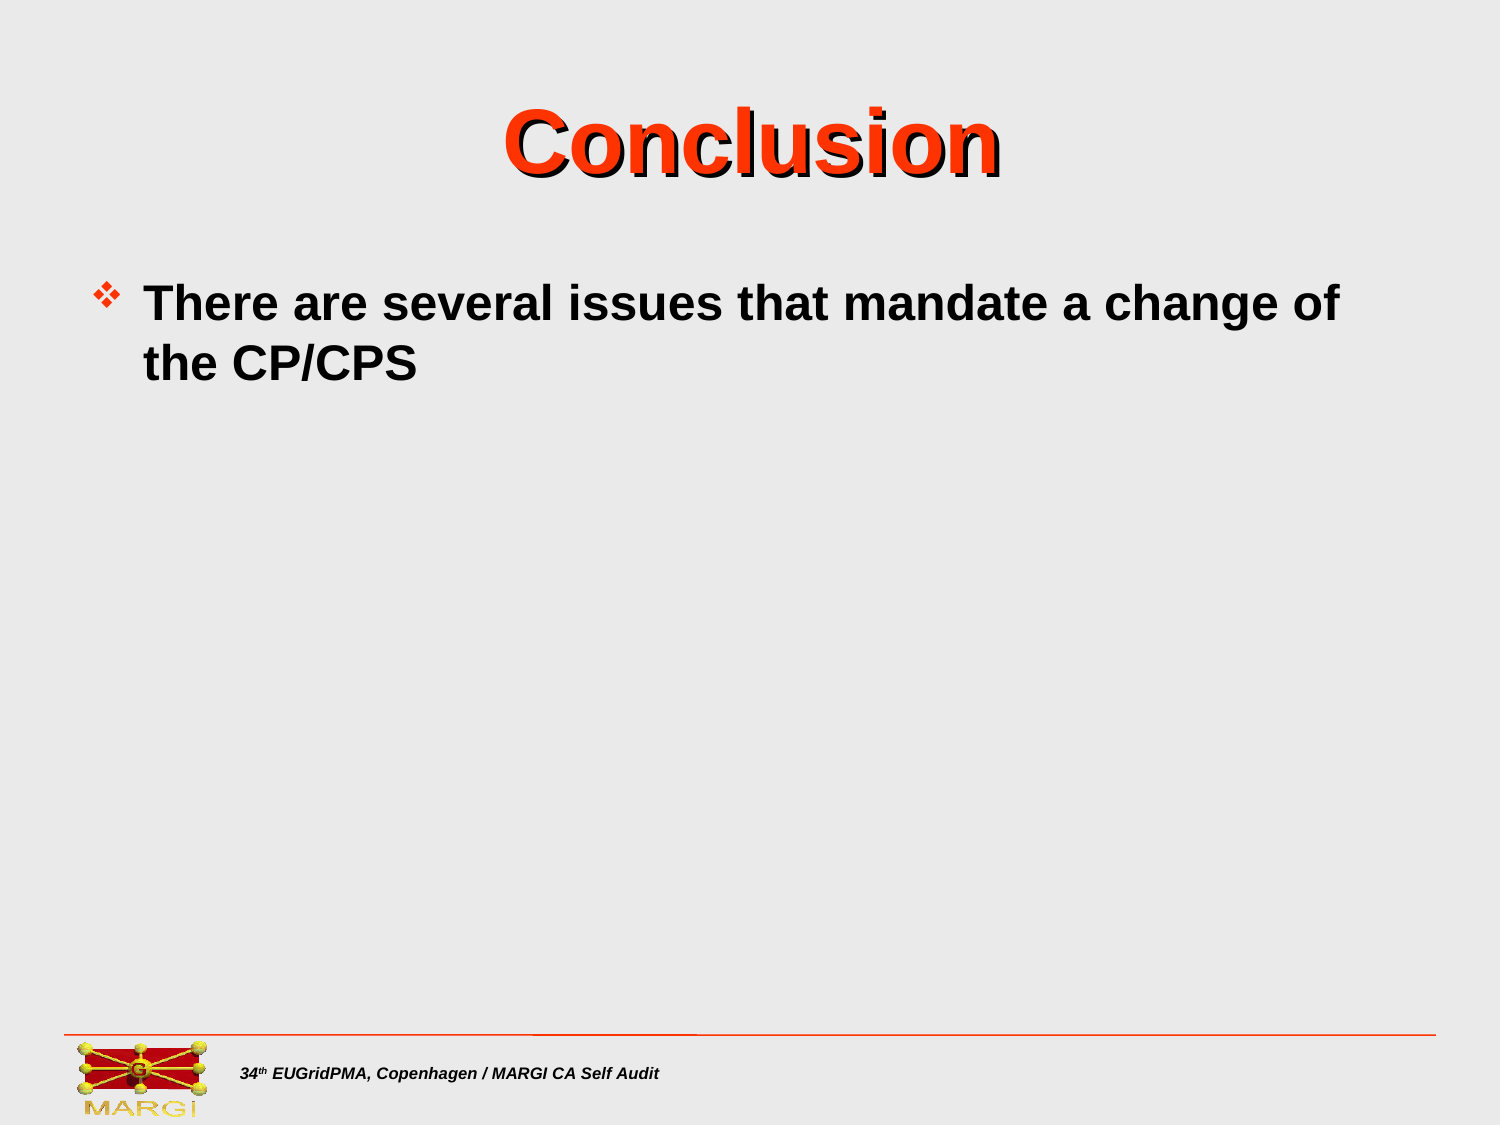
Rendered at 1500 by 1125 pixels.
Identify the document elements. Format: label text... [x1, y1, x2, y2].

text_box There are several issues that mandate a change of the CP/CPS [75, 262, 1426, 1005]
text_box Conclusion [76, 42, 1427, 231]
picture [67, 1033, 219, 1123]
